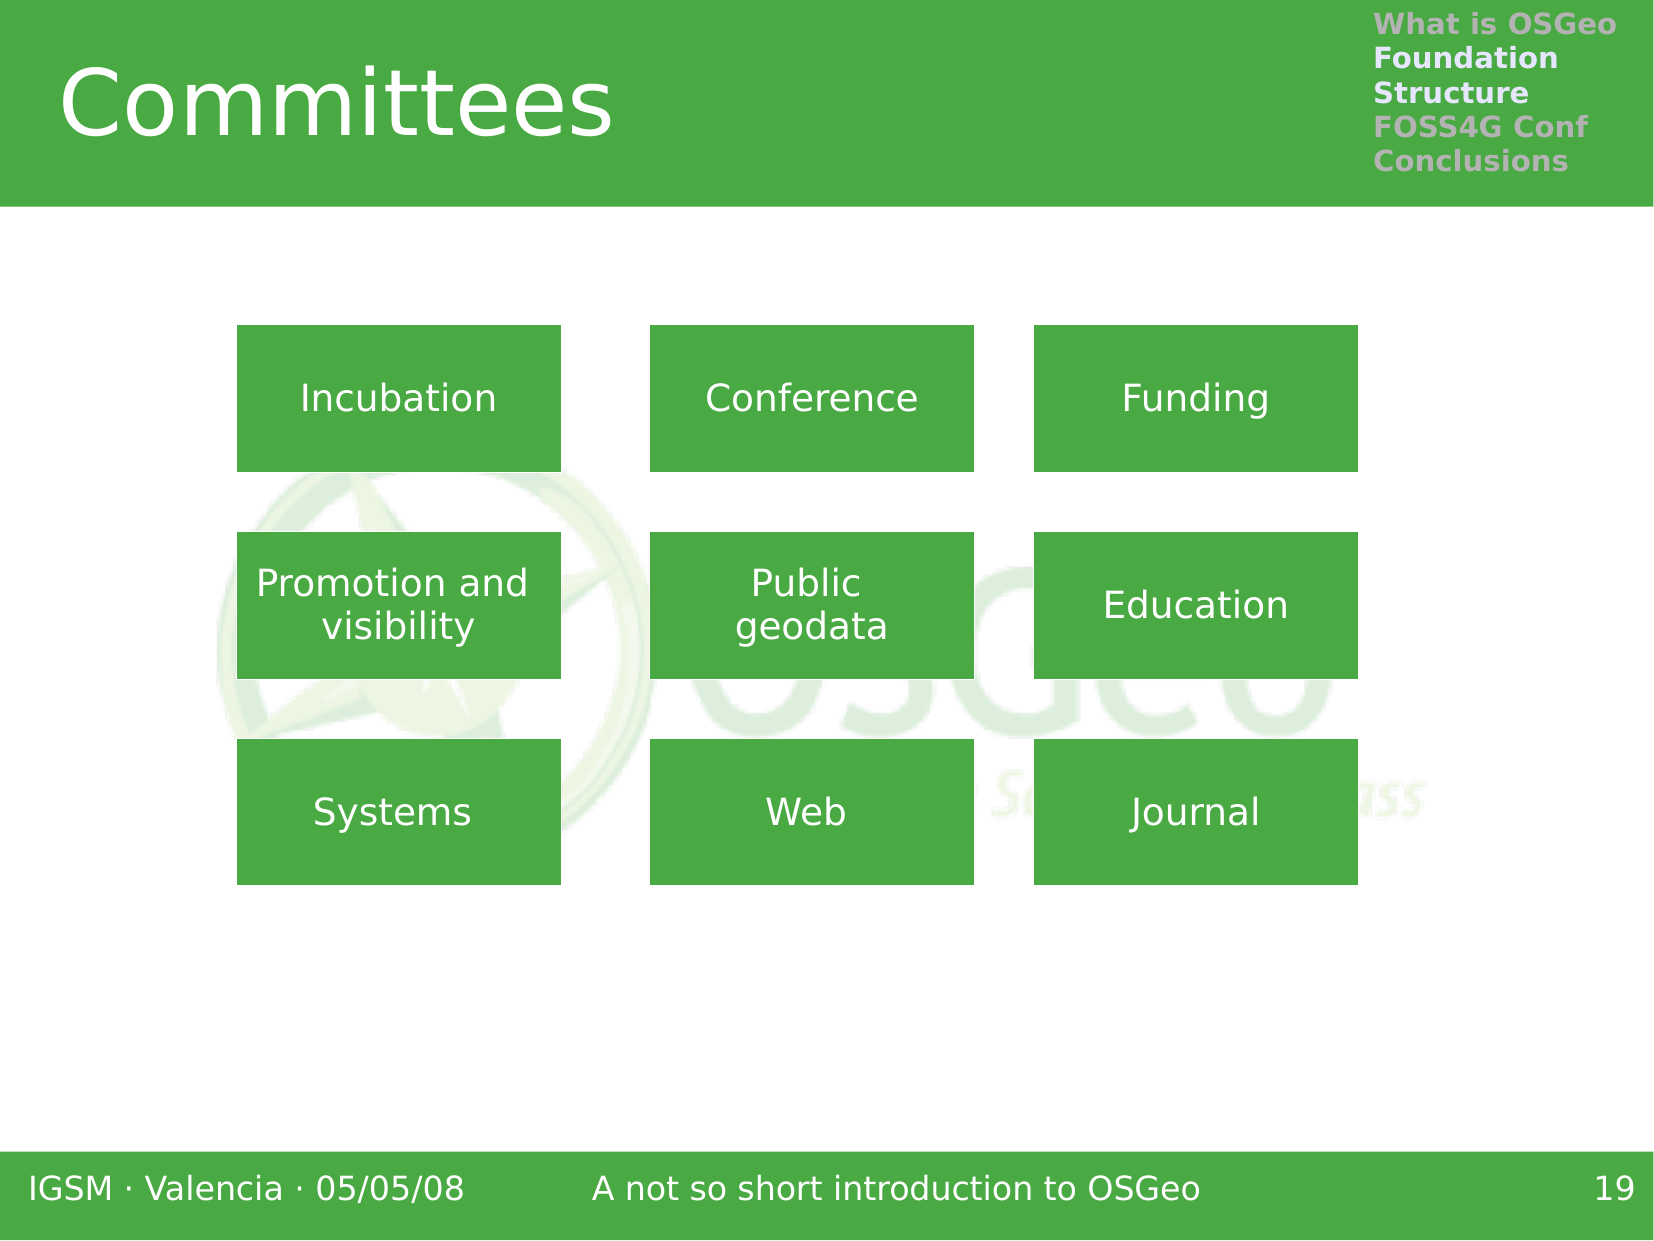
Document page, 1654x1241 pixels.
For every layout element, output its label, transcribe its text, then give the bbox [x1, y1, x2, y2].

text_box Promotion and visibility [236, 531, 562, 680]
text_box Public geodata [649, 531, 975, 680]
text_box Education [1033, 531, 1359, 680]
text_box Journal [1033, 738, 1359, 886]
text_box Systems [236, 738, 562, 886]
text_box Funding [1033, 324, 1359, 473]
text_box Incubation [236, 324, 562, 473]
picture [197, 413, 1447, 910]
title Committees [59, 29, 1358, 178]
text_box Conference [649, 324, 975, 473]
text_box Web [649, 738, 975, 886]
text_box What is OSGeo Foundation Structure FOSS4G Conf Conclusions [1358, 0, 1654, 207]
